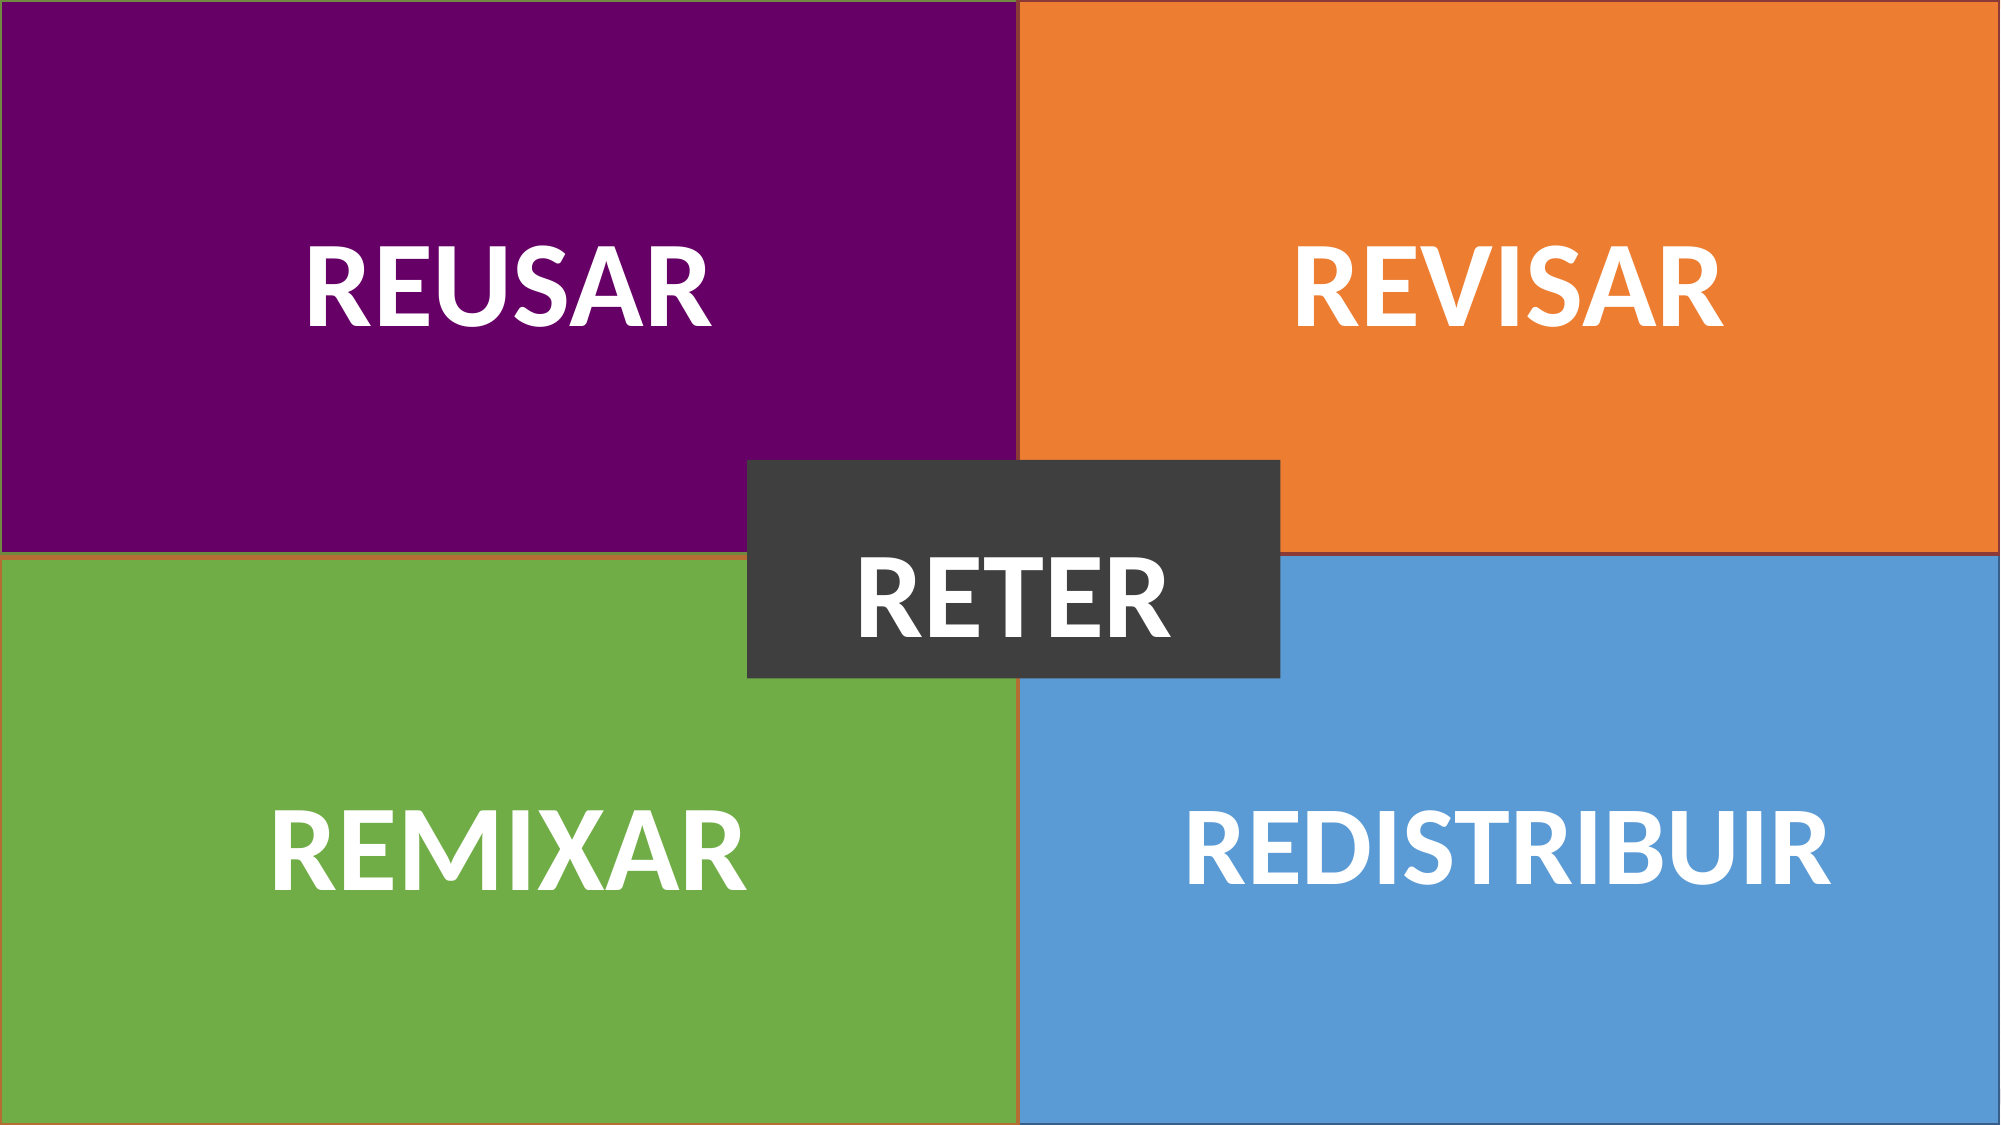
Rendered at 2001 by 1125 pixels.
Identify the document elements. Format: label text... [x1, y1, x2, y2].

text_box REDISTRIBUIR [1018, 555, 2000, 1125]
text_box RETER [747, 459, 1281, 679]
text_box REUSAR [0, 0, 1017, 555]
text_box REMIXAR [0, 557, 1018, 1125]
text_box REVISAR [1017, 0, 2000, 555]
